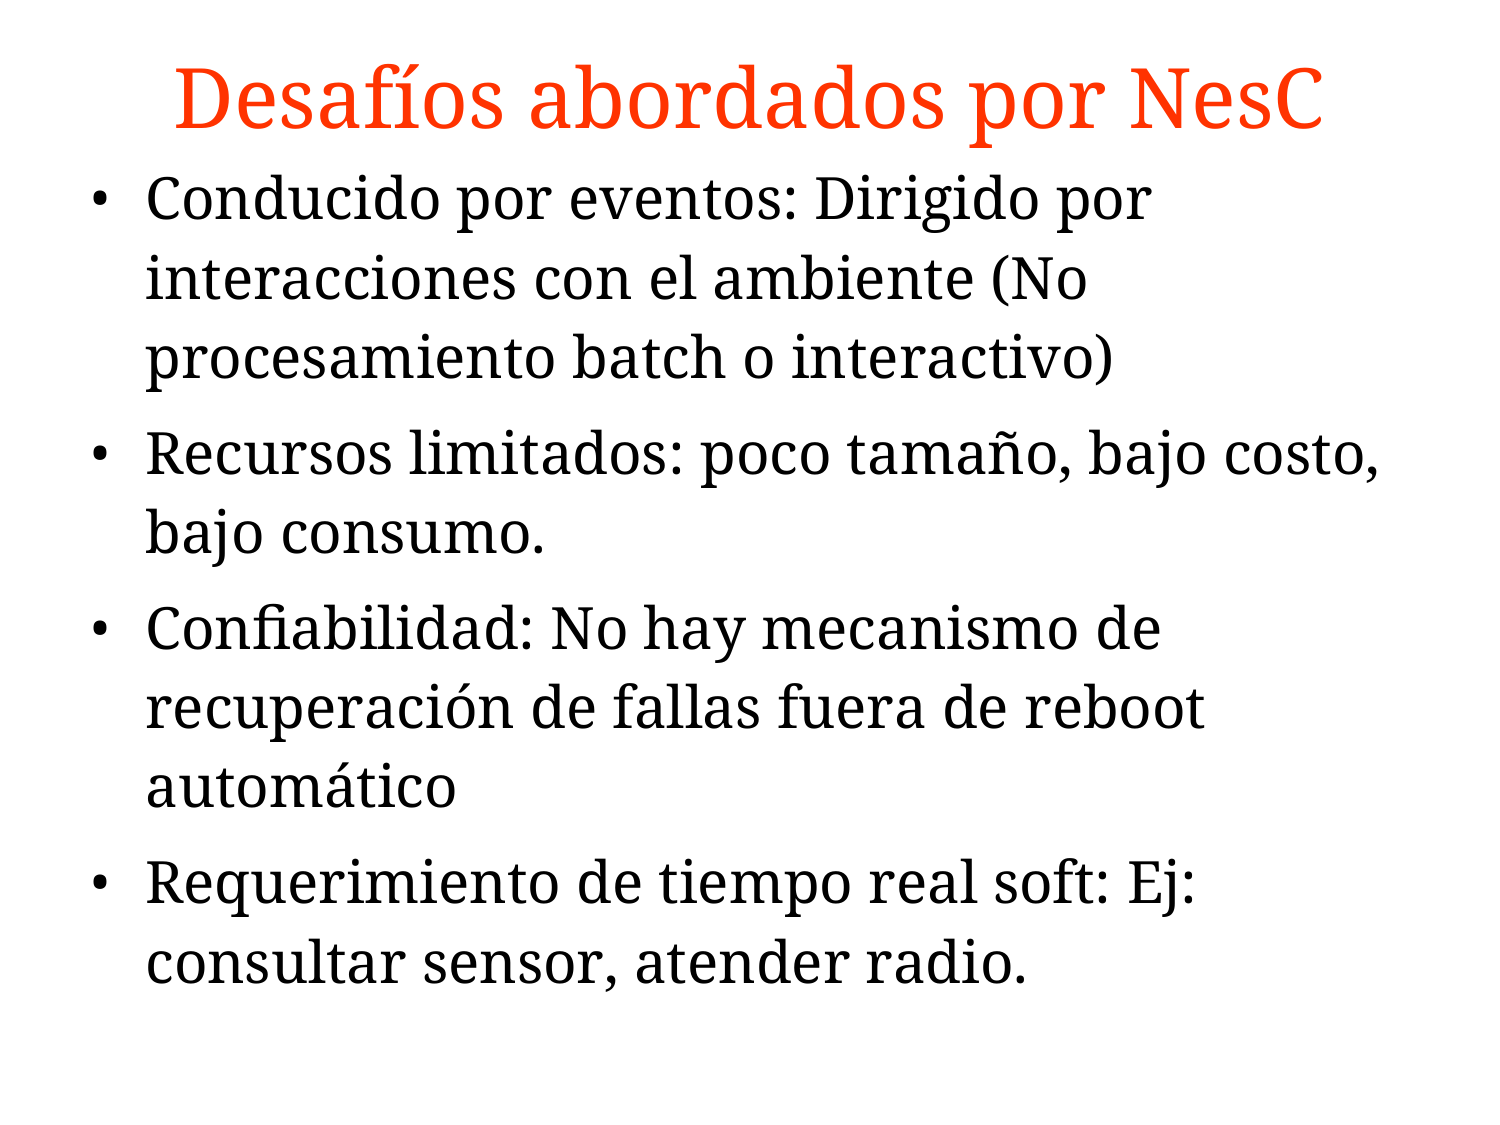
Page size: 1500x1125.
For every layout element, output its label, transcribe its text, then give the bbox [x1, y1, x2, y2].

title Desafíos abordados por NesC [74, 34, 1425, 149]
list Conducido por eventos: Dirigido por interacciones con el ambiente (No procesamiento batch o interactivo) Recursos limitados: poco tamaño, bajo costo, bajo consumo. Confiabilidad: No hay mecanismo de recuperación de fallas fuera de reboot automático Requerimiento de tiempo real soft: Ej: consultar sensor, atender radio. [74, 149, 1425, 1021]
